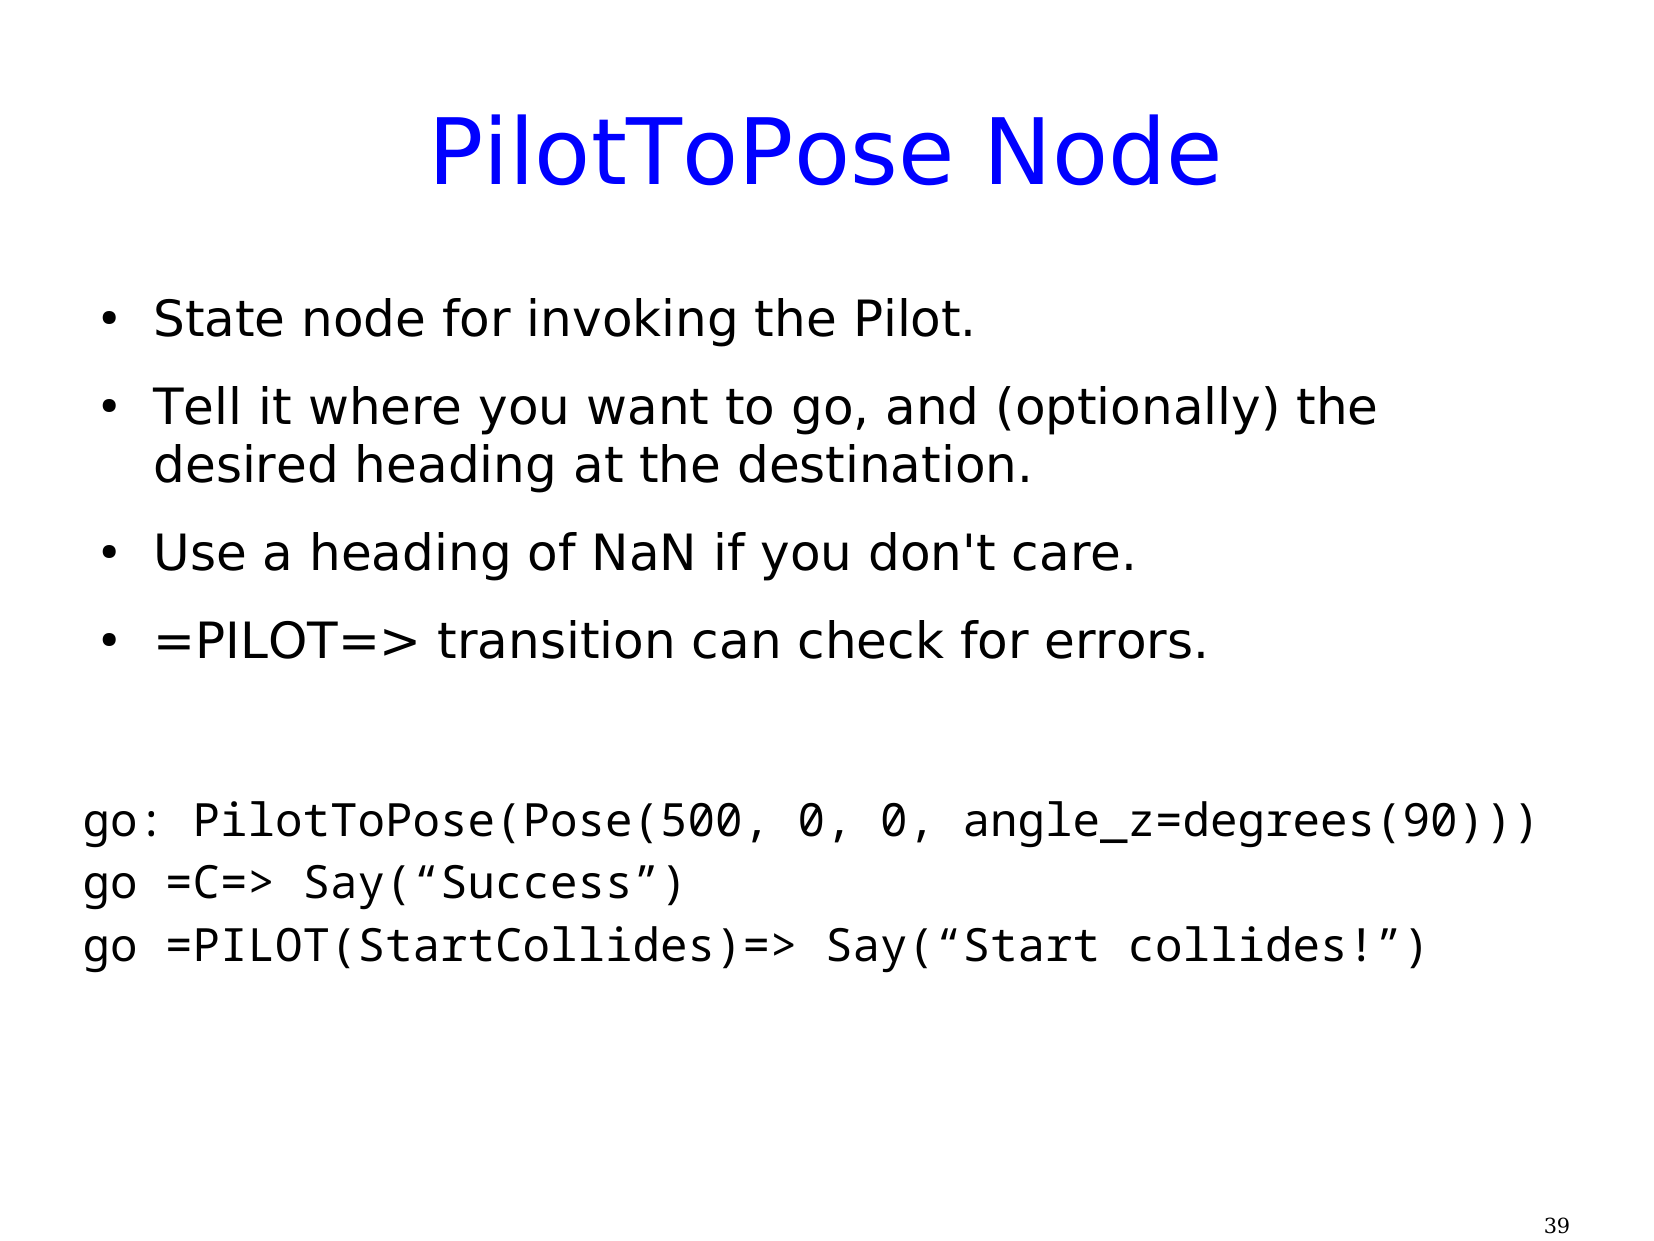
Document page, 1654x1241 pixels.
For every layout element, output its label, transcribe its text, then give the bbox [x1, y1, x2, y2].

title PilotToPose Node [82, 49, 1571, 257]
list State node for invoking the Pilot. Tell it where you want to go, and (optionally) the desired heading at the destination. Use a heading of NaN if you don't care. =PILOT=> transition can check for errors. go: PilotToPose(Pose(500, 0, 0, angle_z=degrees(90))) go =C=> Say(“Success”) go =PILOT(StartCollides)=> Say(“Start collides!”) [82, 290, 1571, 1109]
